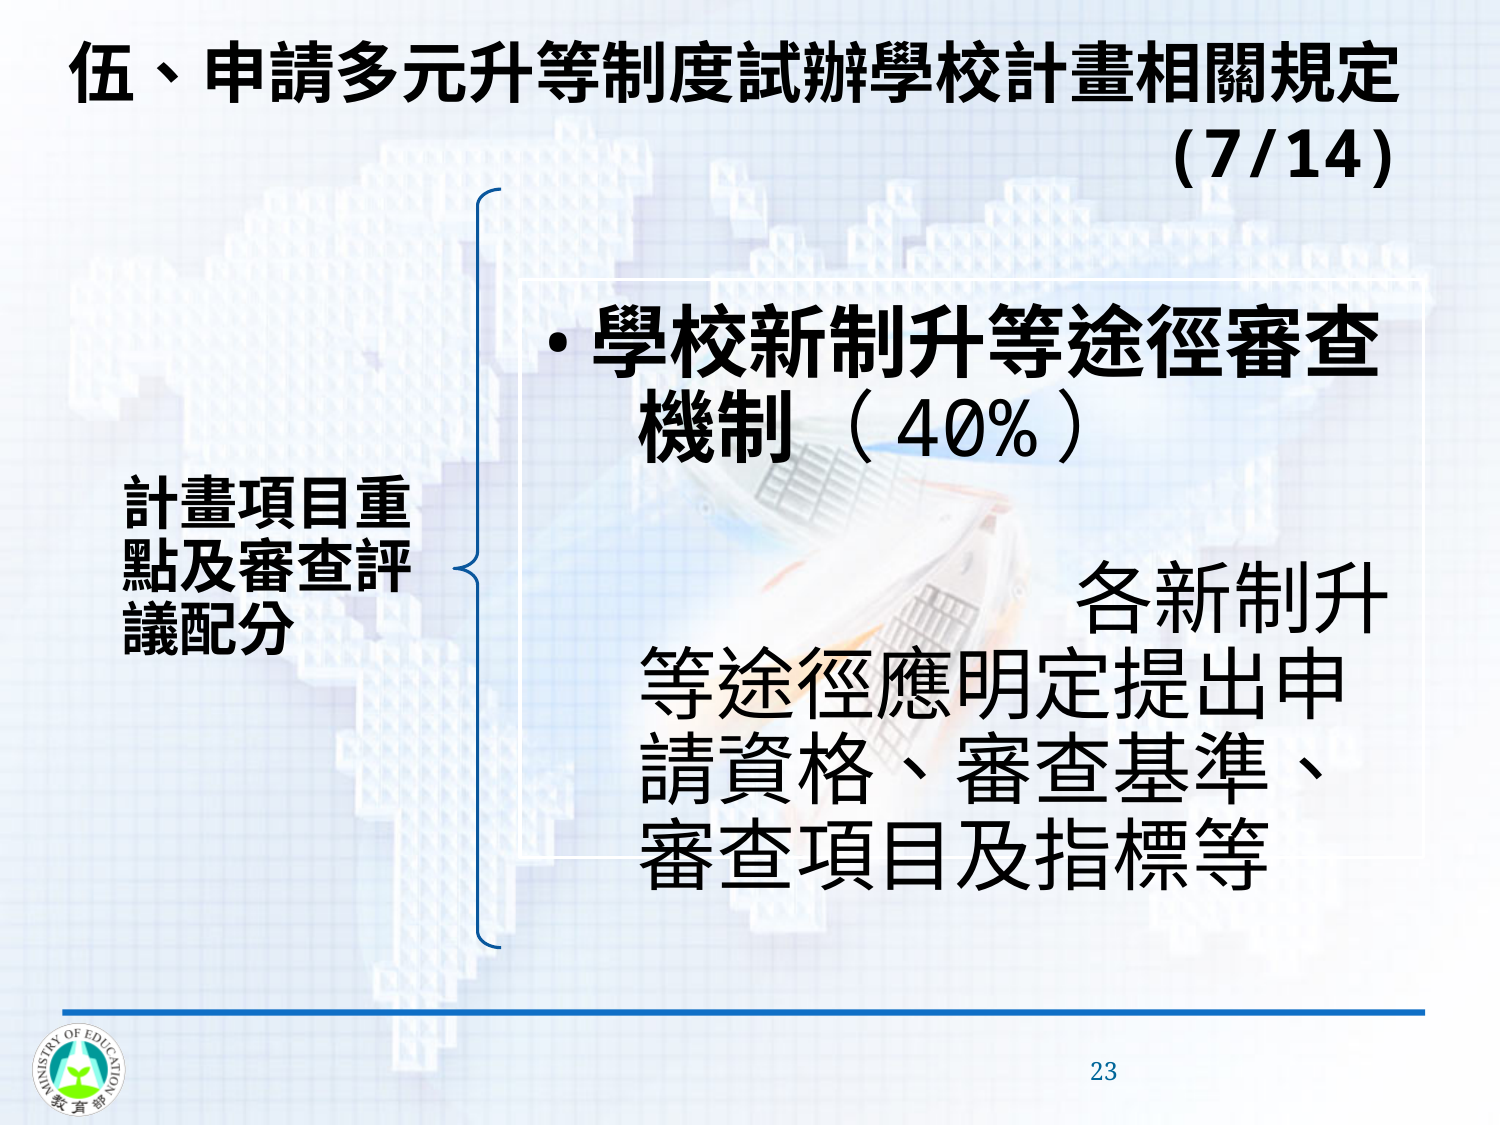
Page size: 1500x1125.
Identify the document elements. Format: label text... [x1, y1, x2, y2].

text_box [1074, 1042, 1426, 1103]
text_box 伍、申請多元升等制度試辦學校計畫相關規定 (7/14) [53, 23, 1459, 198]
text_box 學校新制升等途徑審查機制（40%） 各新制升等途徑應明定提出申請資格、審查基準、審查項目及指標等 [519, 279, 1424, 858]
text_box 計畫項目重點及審查評議配分 [88, 453, 454, 683]
